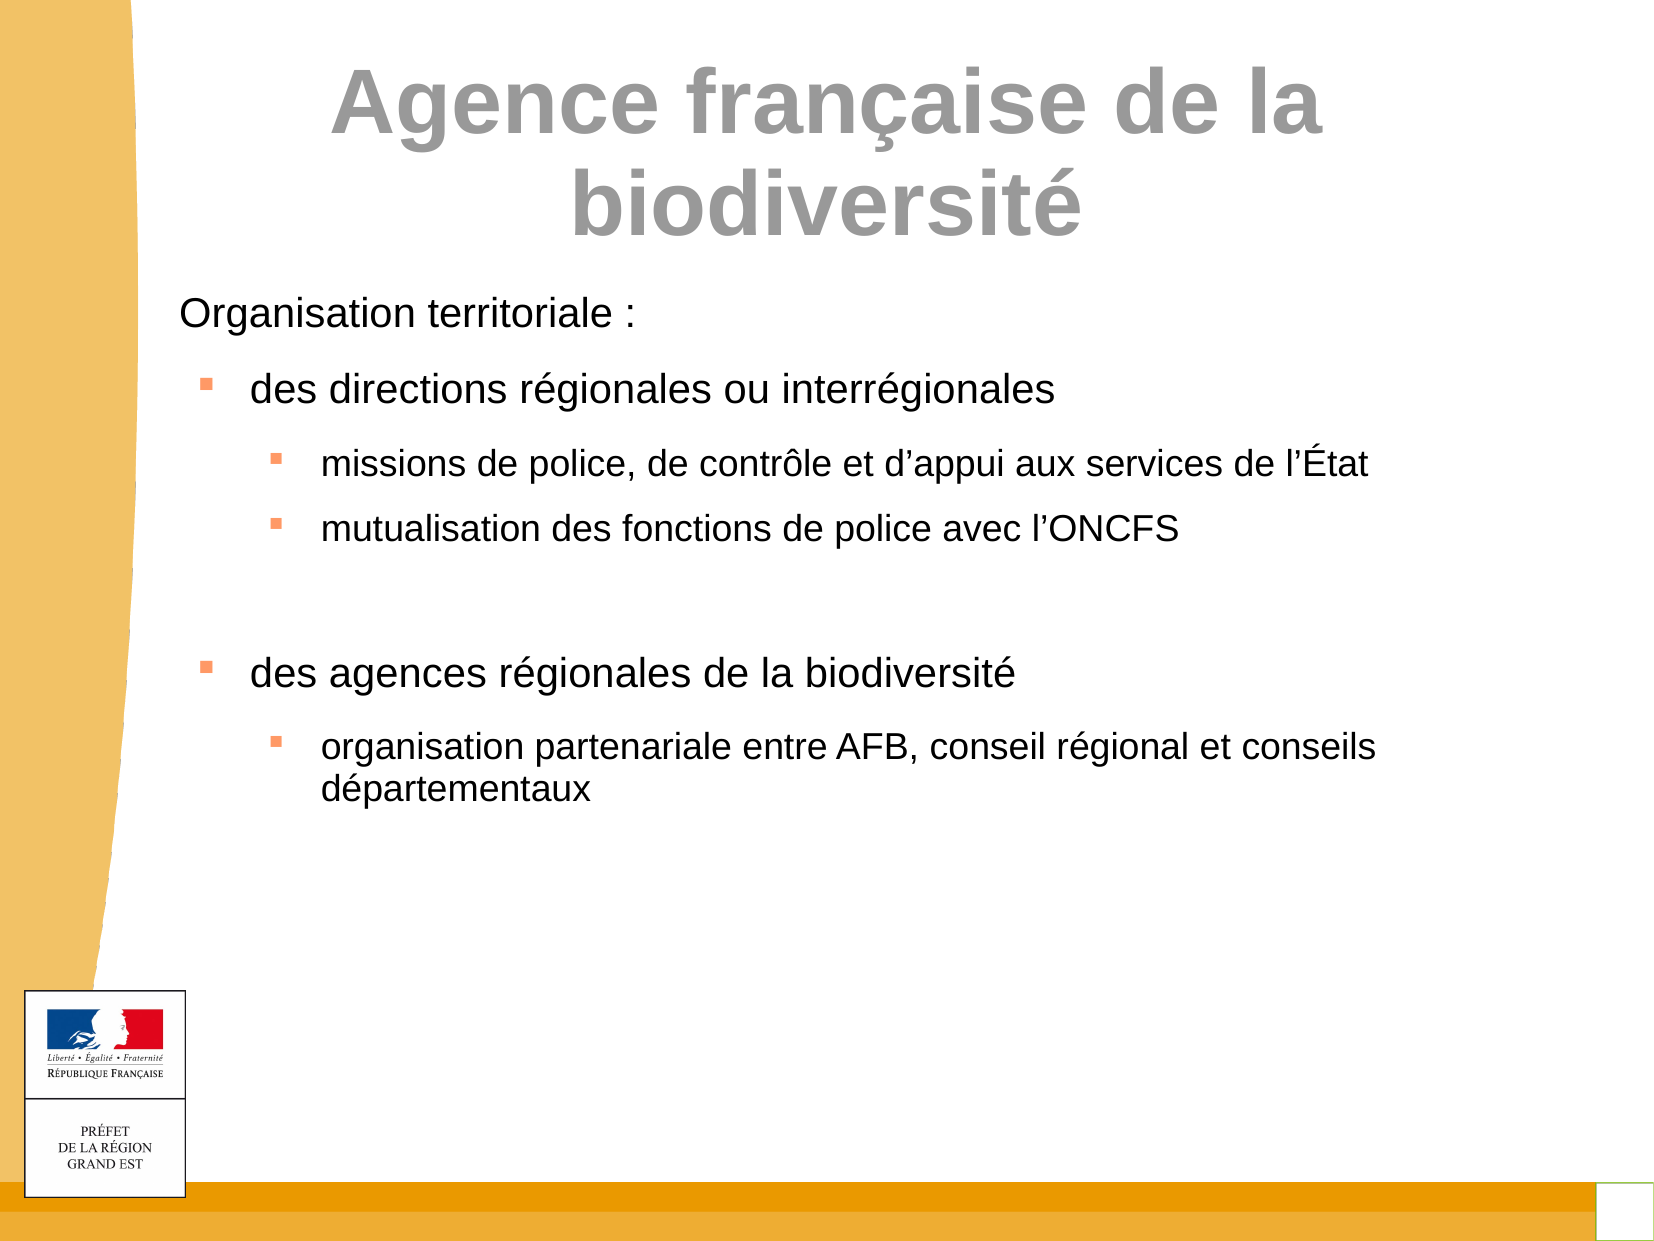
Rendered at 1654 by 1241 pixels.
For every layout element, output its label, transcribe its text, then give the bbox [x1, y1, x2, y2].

picture [0, 0, 1654, 1241]
title Agence française de la biodiversité [82, 49, 1571, 257]
list Organisation territoriale : des directions régionales ou interrégionales missions de police, de contrôle et d’appui aux services de l’État mutualisation des fonctions de police avec l’ONCFS des agences régionales de la biodiversité organisation partenariale entre AFB, conseil régional et conseils départementaux [179, 290, 1509, 1010]
